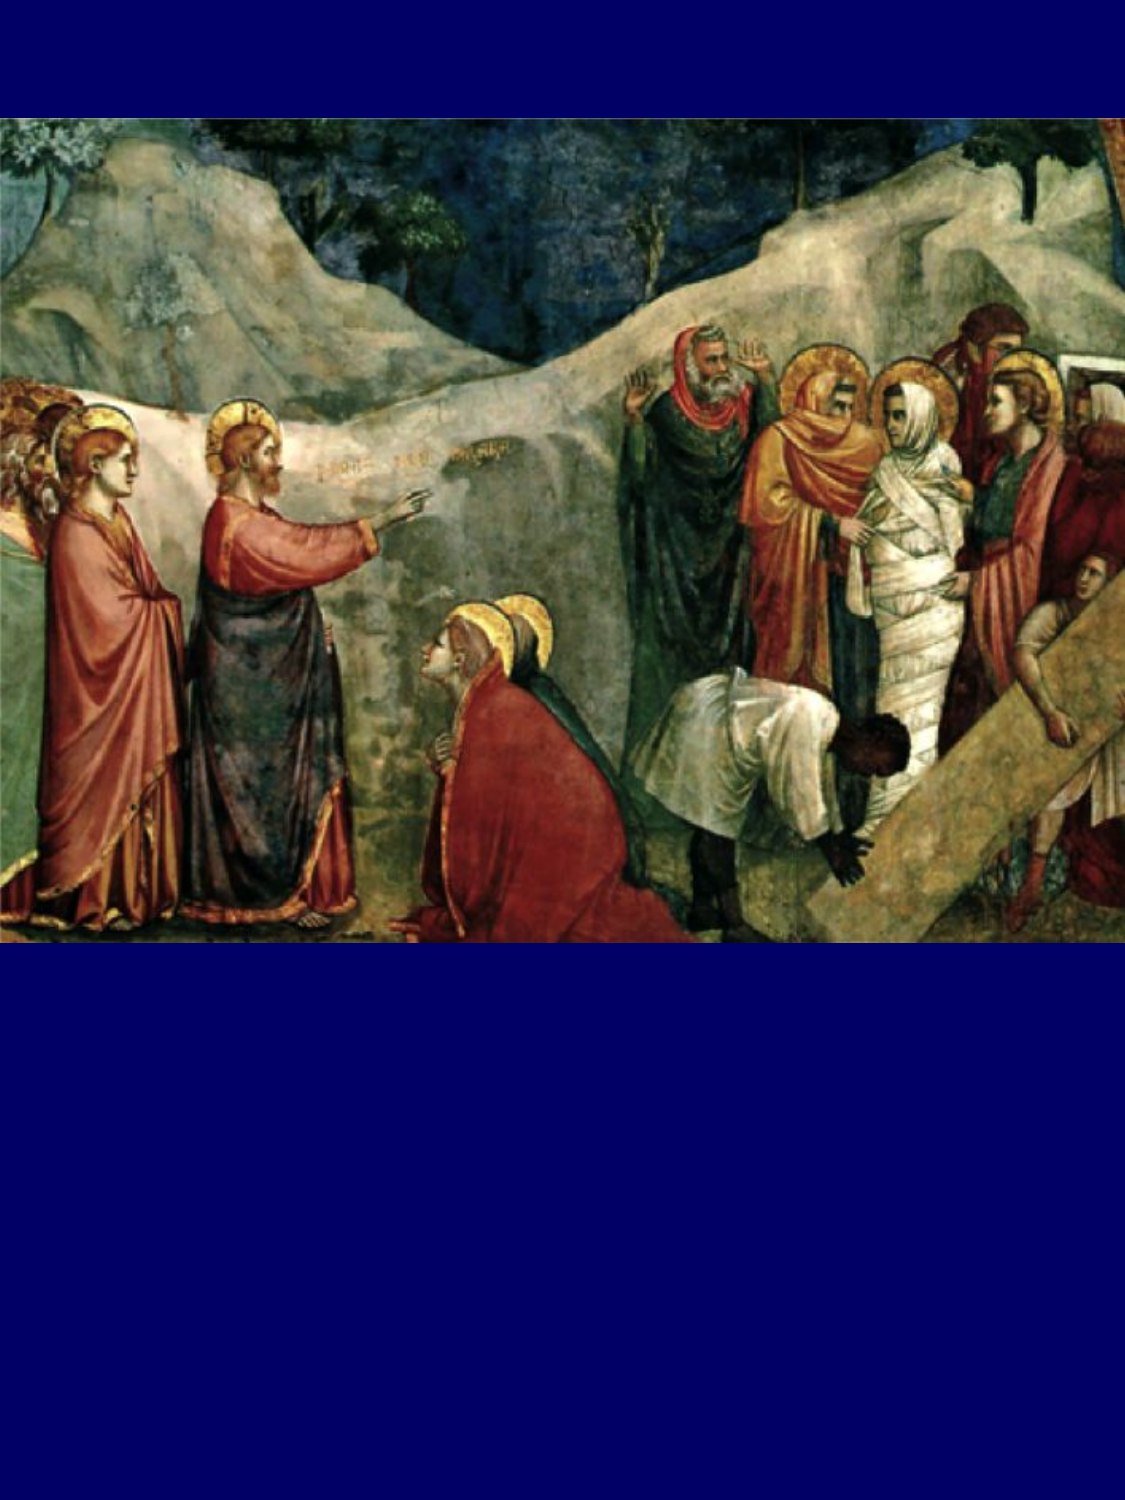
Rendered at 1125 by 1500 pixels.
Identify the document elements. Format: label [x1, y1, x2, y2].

picture [0, 118, 1125, 943]
